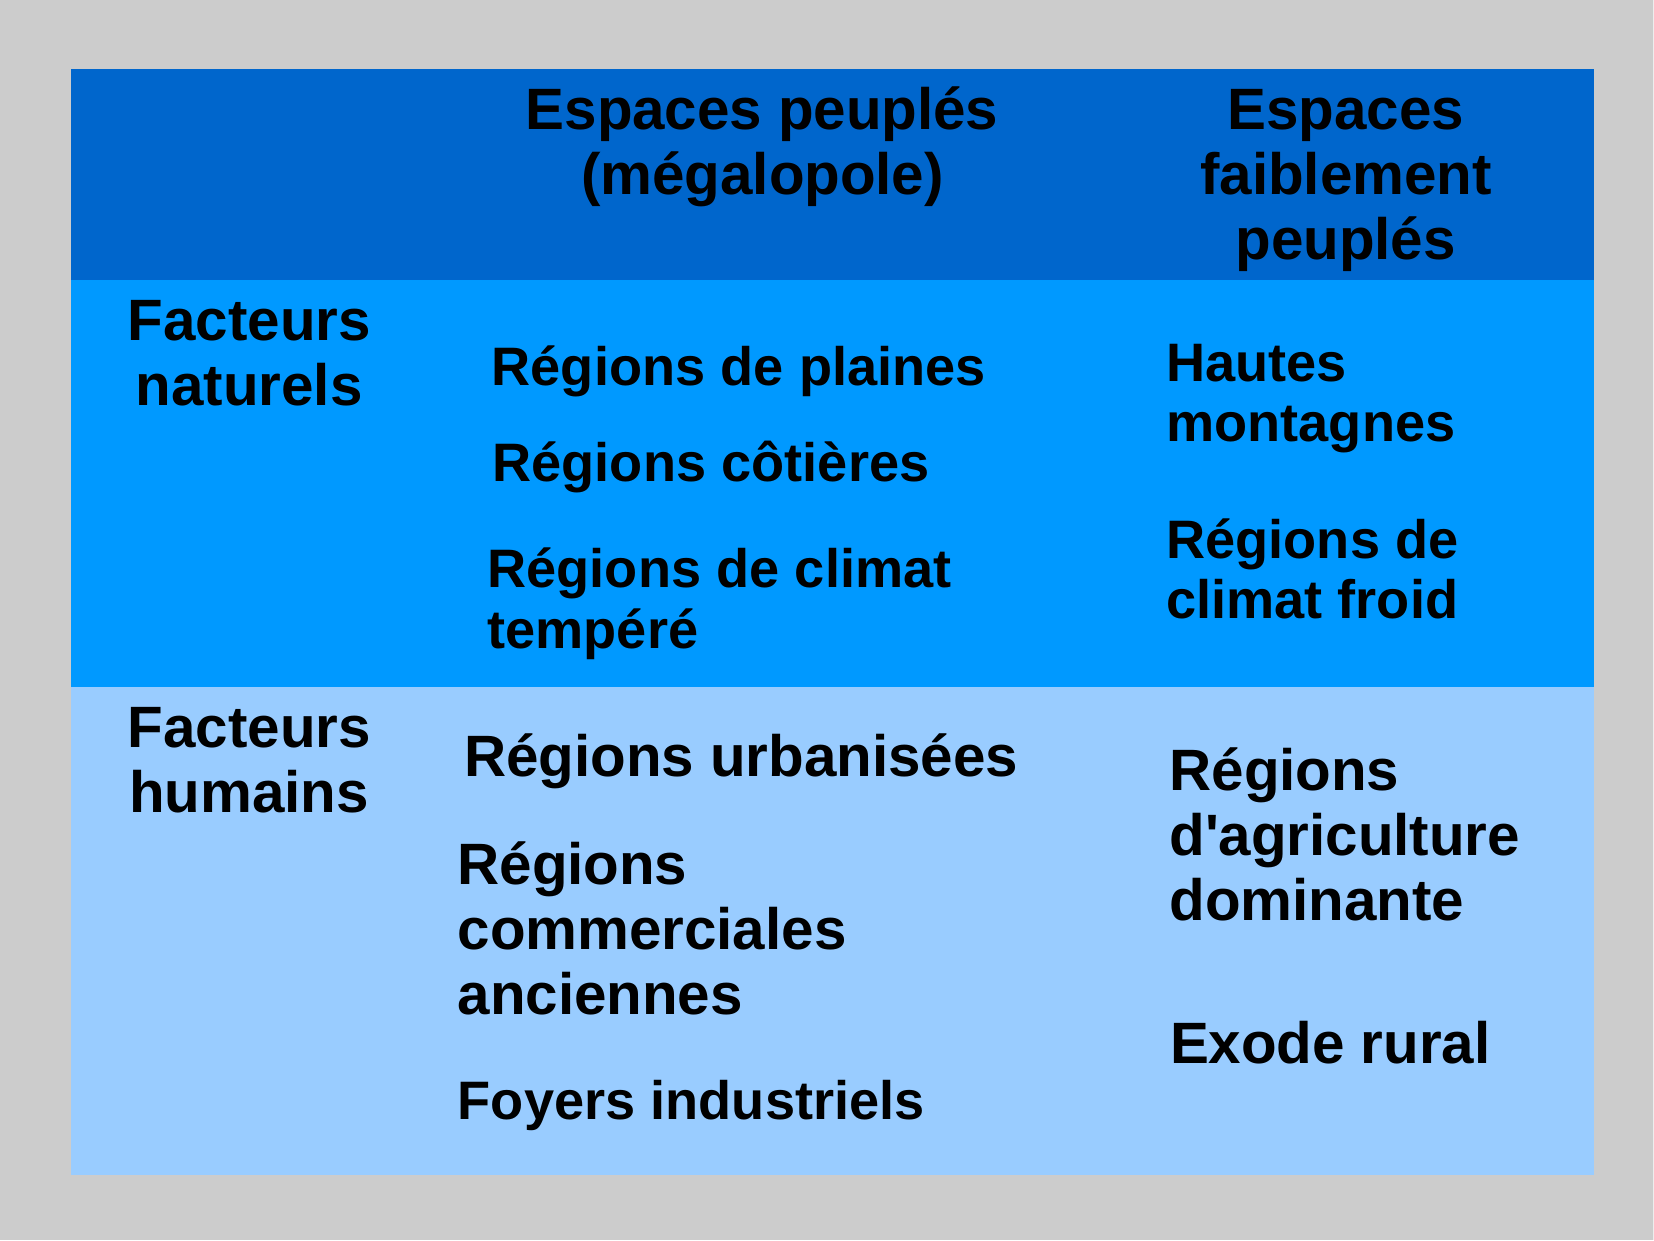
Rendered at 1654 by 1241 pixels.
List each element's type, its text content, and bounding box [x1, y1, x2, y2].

table_cell Facteurs humains [71, 687, 428, 1175]
table_header [71, 69, 428, 280]
table_cell Facteurs naturels [71, 280, 428, 687]
text_box Régions côtières [477, 425, 945, 502]
text_box Foyers industriels [442, 1062, 1004, 1140]
text_box Régions urbanisées [449, 715, 1034, 798]
table_cell [1098, 687, 1594, 1175]
text_box Hautes montagnes [1151, 324, 1654, 464]
table_cell [428, 280, 1098, 687]
table_header Espaces faiblement peuplés [1098, 69, 1594, 280]
table_cell [428, 687, 1098, 1175]
text_box Régions commerciales anciennes [442, 823, 1063, 1039]
text_box Régions de plaines [476, 329, 1002, 407]
text_box Régions de climat froid [1151, 501, 1625, 641]
text_box Régions d'agriculture dominante [1155, 730, 1536, 945]
table_header Espaces peuplés (mégalopole) [428, 69, 1098, 280]
text_box Régions de climat tempéré [472, 531, 975, 671]
text_box Exode rural [1155, 1003, 1506, 1086]
table_cell [1098, 280, 1594, 687]
